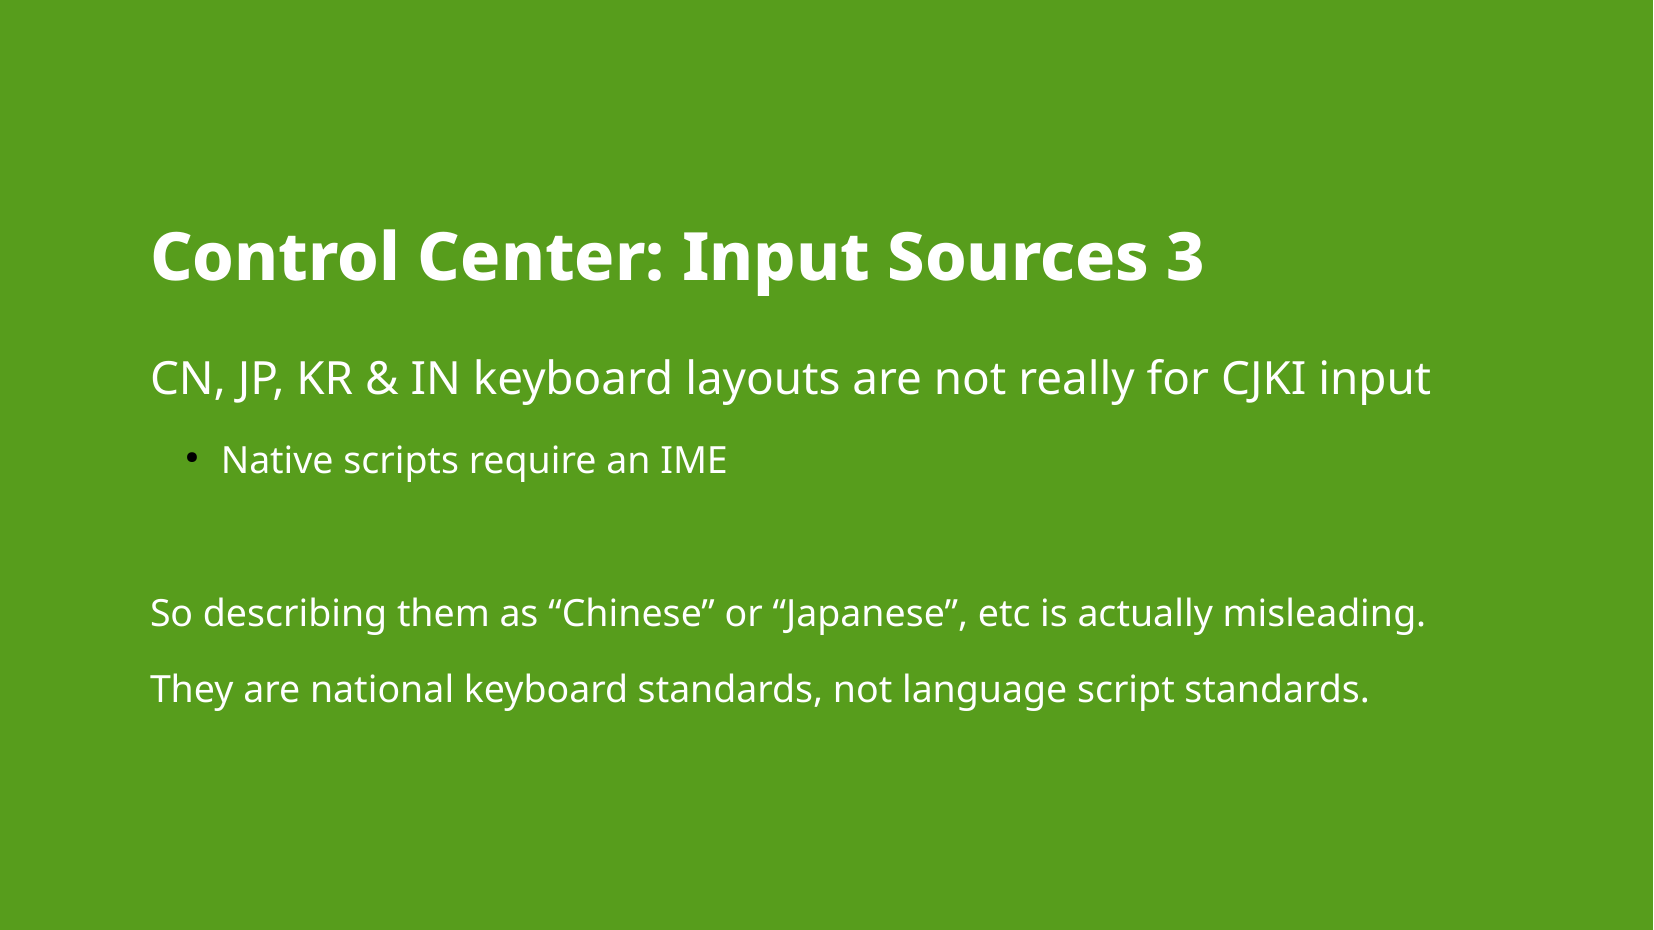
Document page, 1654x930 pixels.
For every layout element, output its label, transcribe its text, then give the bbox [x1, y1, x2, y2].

title Control Center: Input Sources 3 [150, 144, 1501, 301]
text_box CN, JP, KR & IN keyboard layouts are not really for CJKI input Native scripts require an IME So describing them as “Chinese” or “Japanese”, etc is actually misleading. They are national keyboard standards, not language script standards. [150, 313, 1501, 912]
